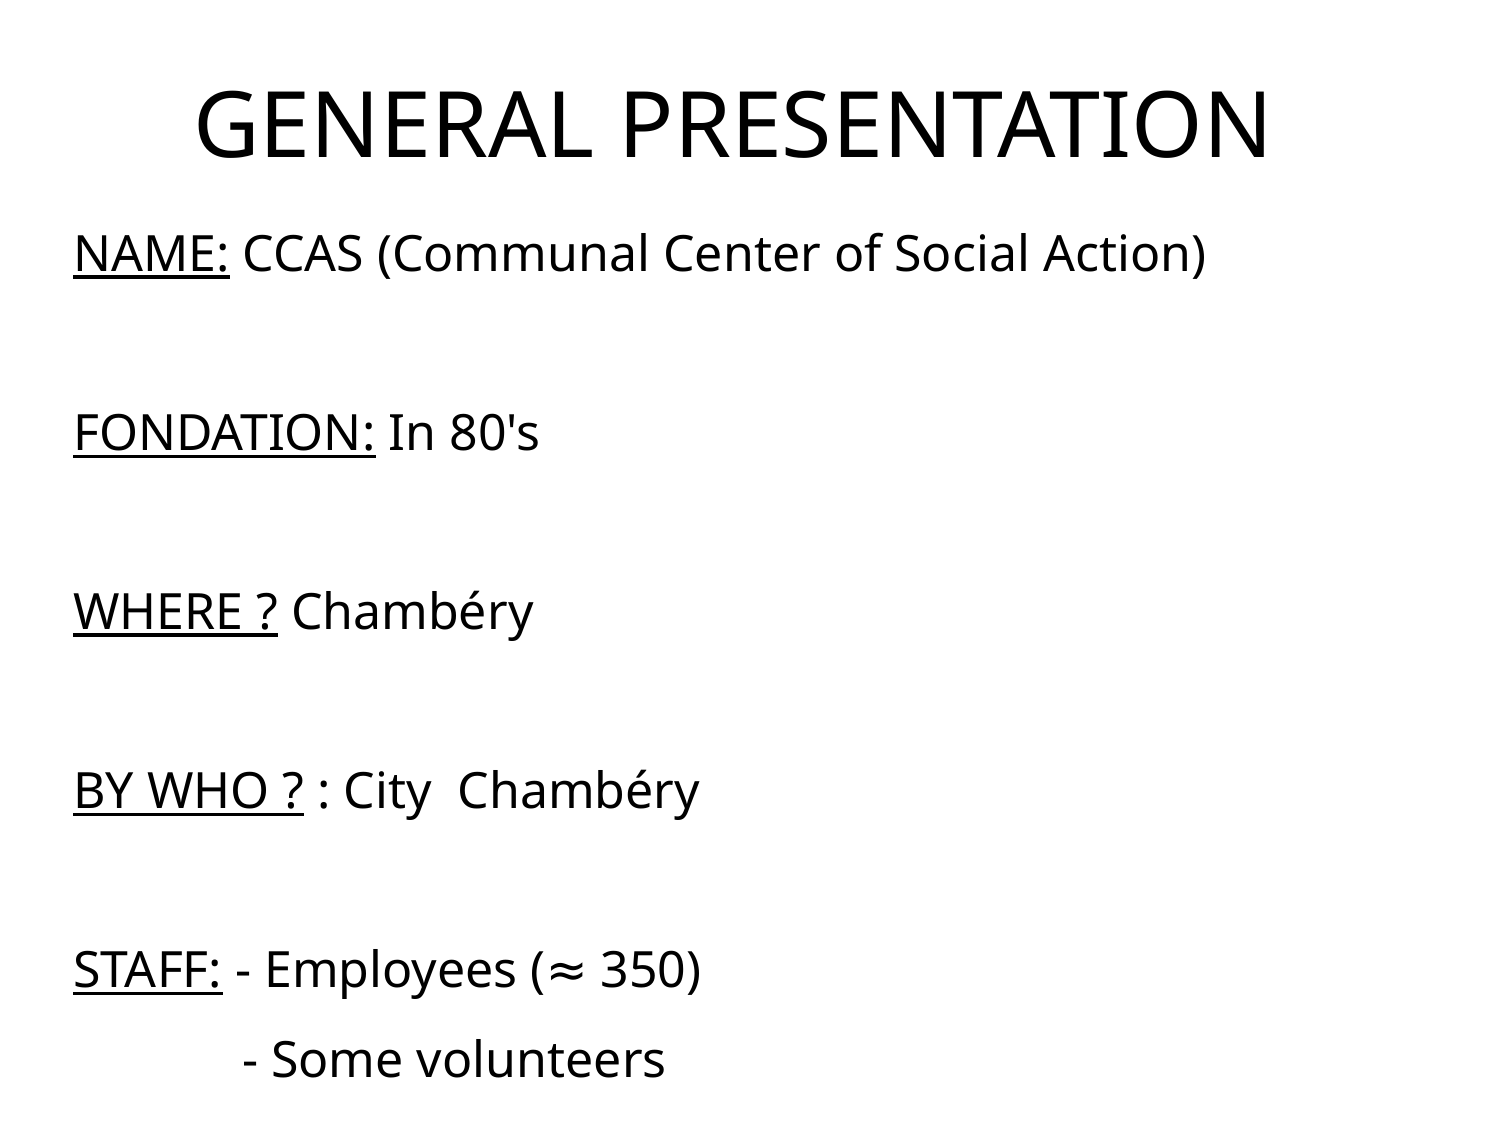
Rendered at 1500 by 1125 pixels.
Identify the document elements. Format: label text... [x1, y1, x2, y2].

list NAME: CCAS (Communal Center of Social Action) FONDATION: In 80's WHERE ? Chambéry BY WHO ? : City Chambéry STAFF: - Employees (≈ 350) - Some volunteers [58, 214, 1409, 957]
title GENERAL PRESENTATION [58, 58, 1409, 214]
